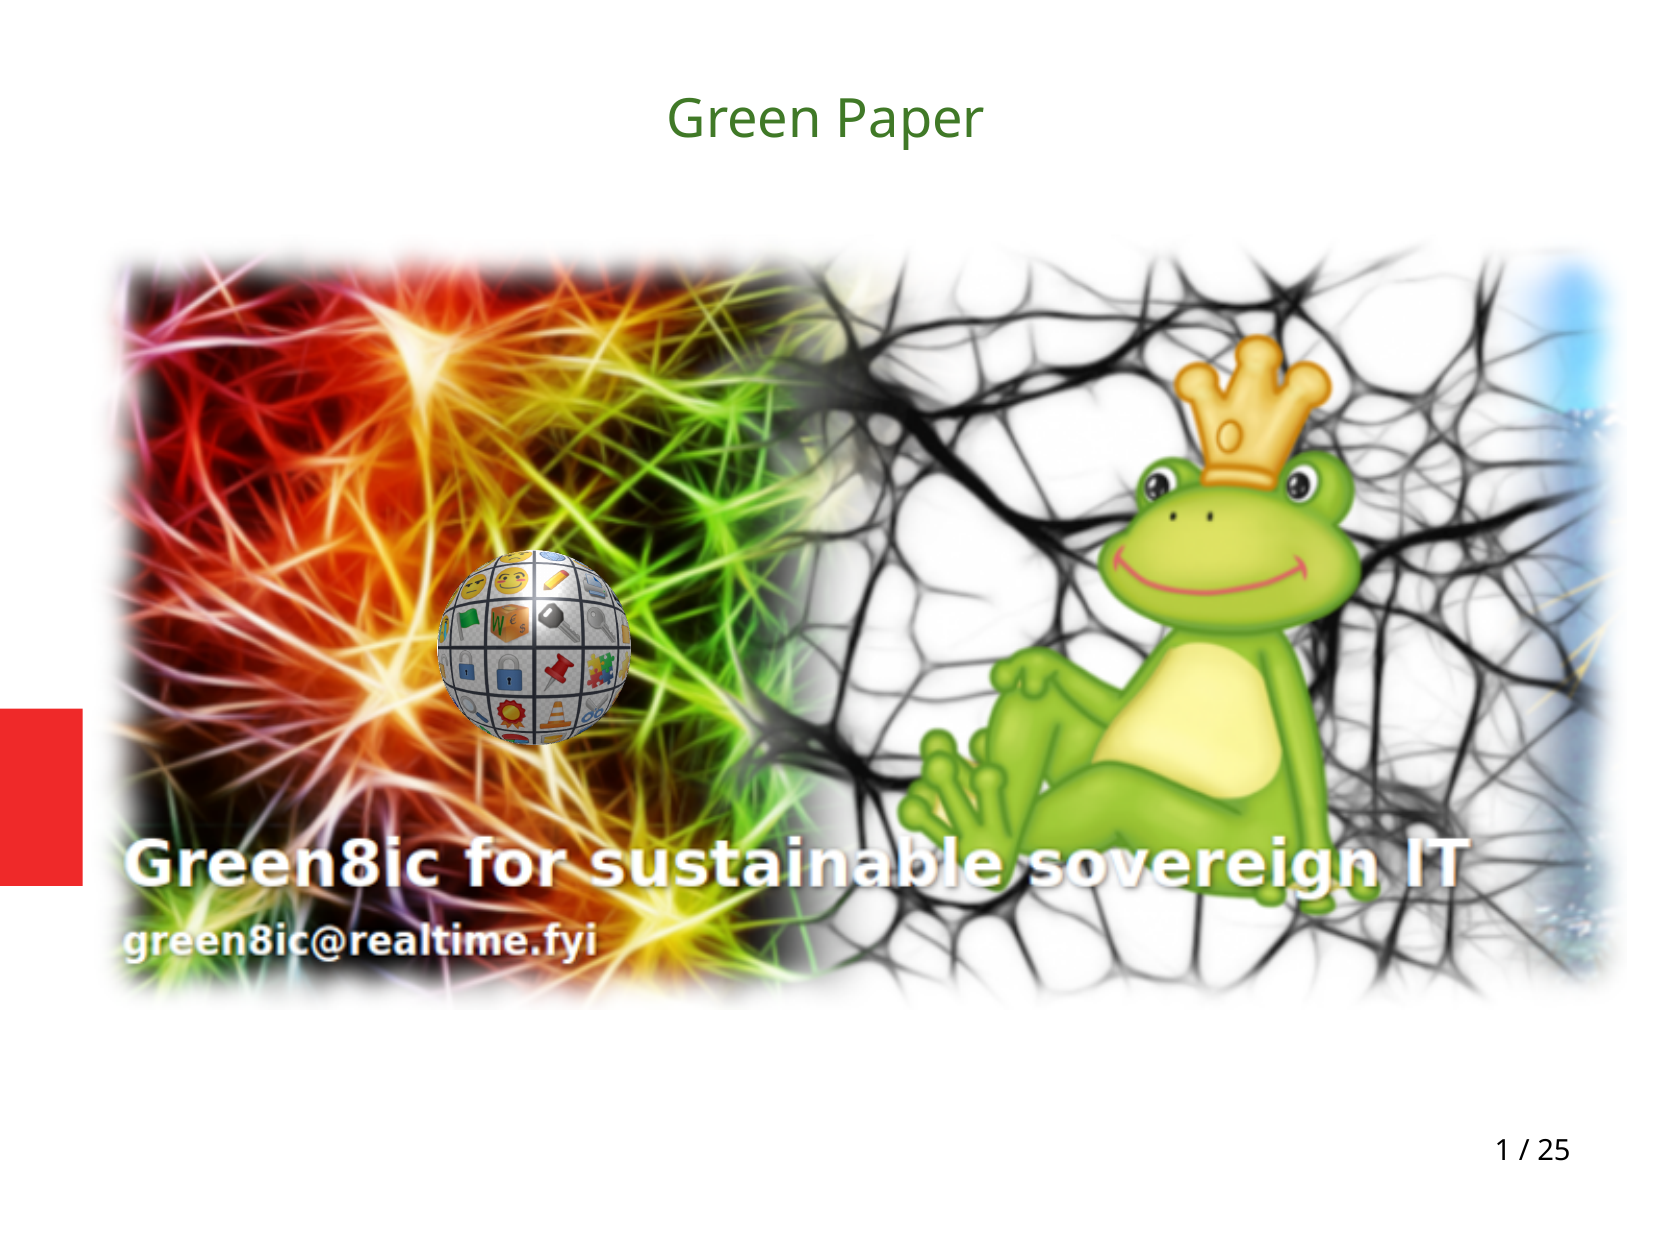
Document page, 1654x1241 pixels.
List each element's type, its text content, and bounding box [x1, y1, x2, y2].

picture [91, 234, 1627, 1010]
text_box Green Paper [318, 35, 1264, 197]
